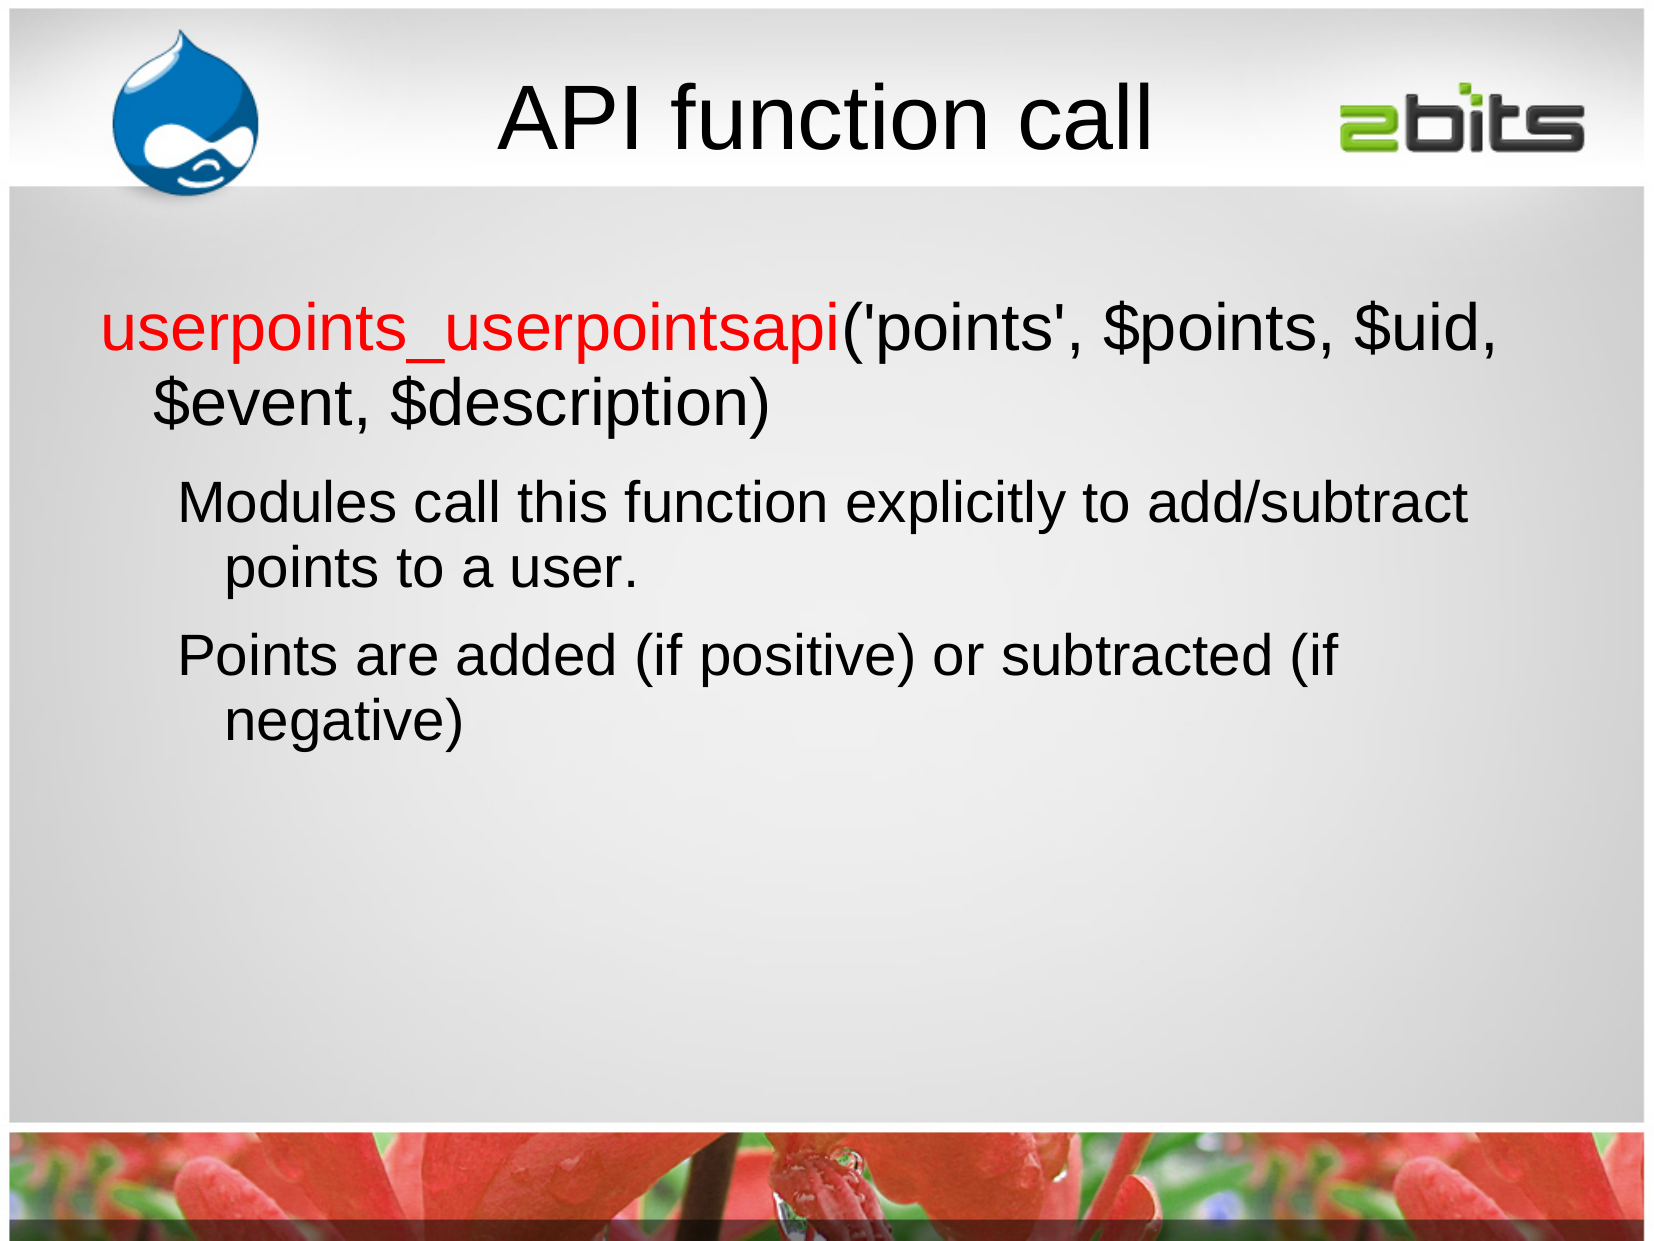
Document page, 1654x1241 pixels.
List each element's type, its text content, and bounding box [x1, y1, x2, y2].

list userpoints_userpointsapi('points', $points, $uid, $event, $description) Modules call this function explicitly to add/subtract points to a user. Points are added (if positive) or subtracted (if negative) [82, 290, 1571, 1094]
picture [0, 0, 1654, 1241]
title API function call [82, 21, 1571, 214]
